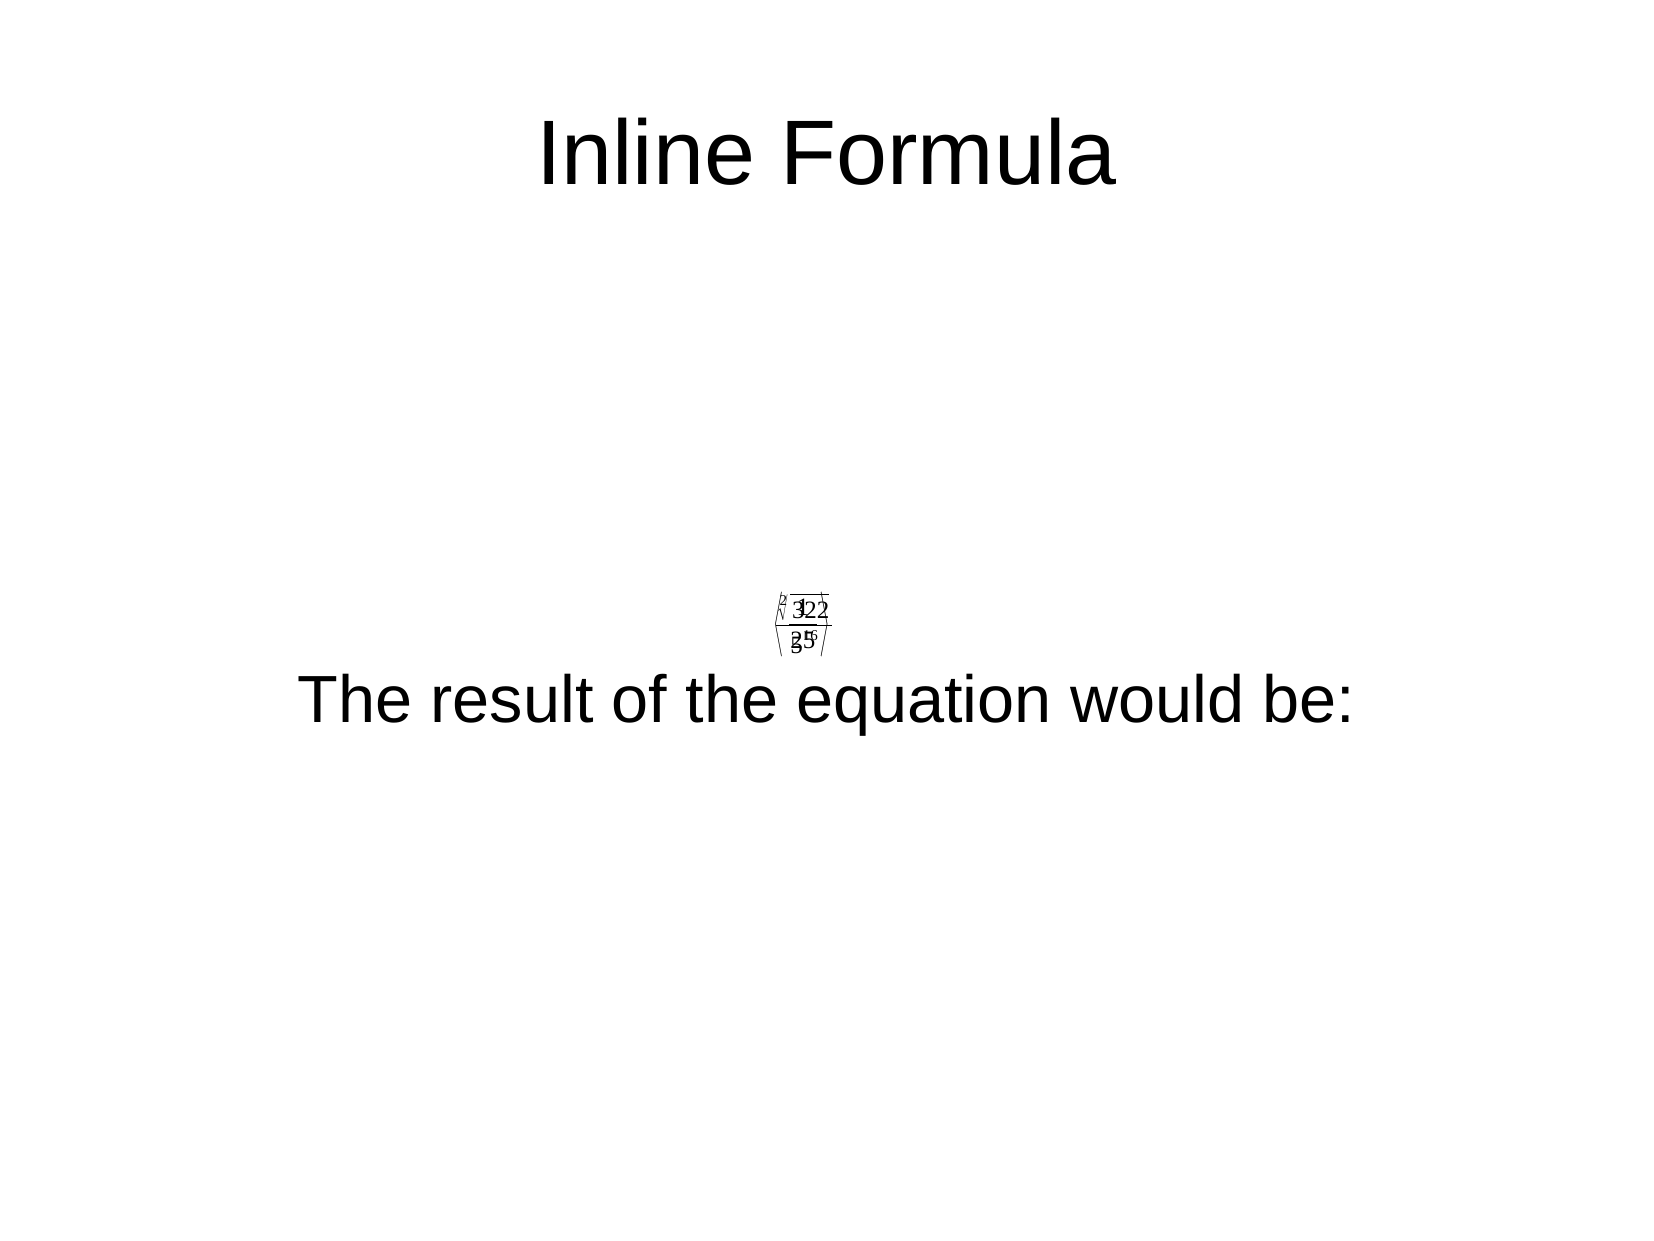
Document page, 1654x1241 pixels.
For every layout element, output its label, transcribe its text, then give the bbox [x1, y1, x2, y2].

title Inline Formula [82, 49, 1571, 257]
subtitle The result of the equation would be: [82, 290, 1571, 1109]
chart [768, 590, 839, 660]
